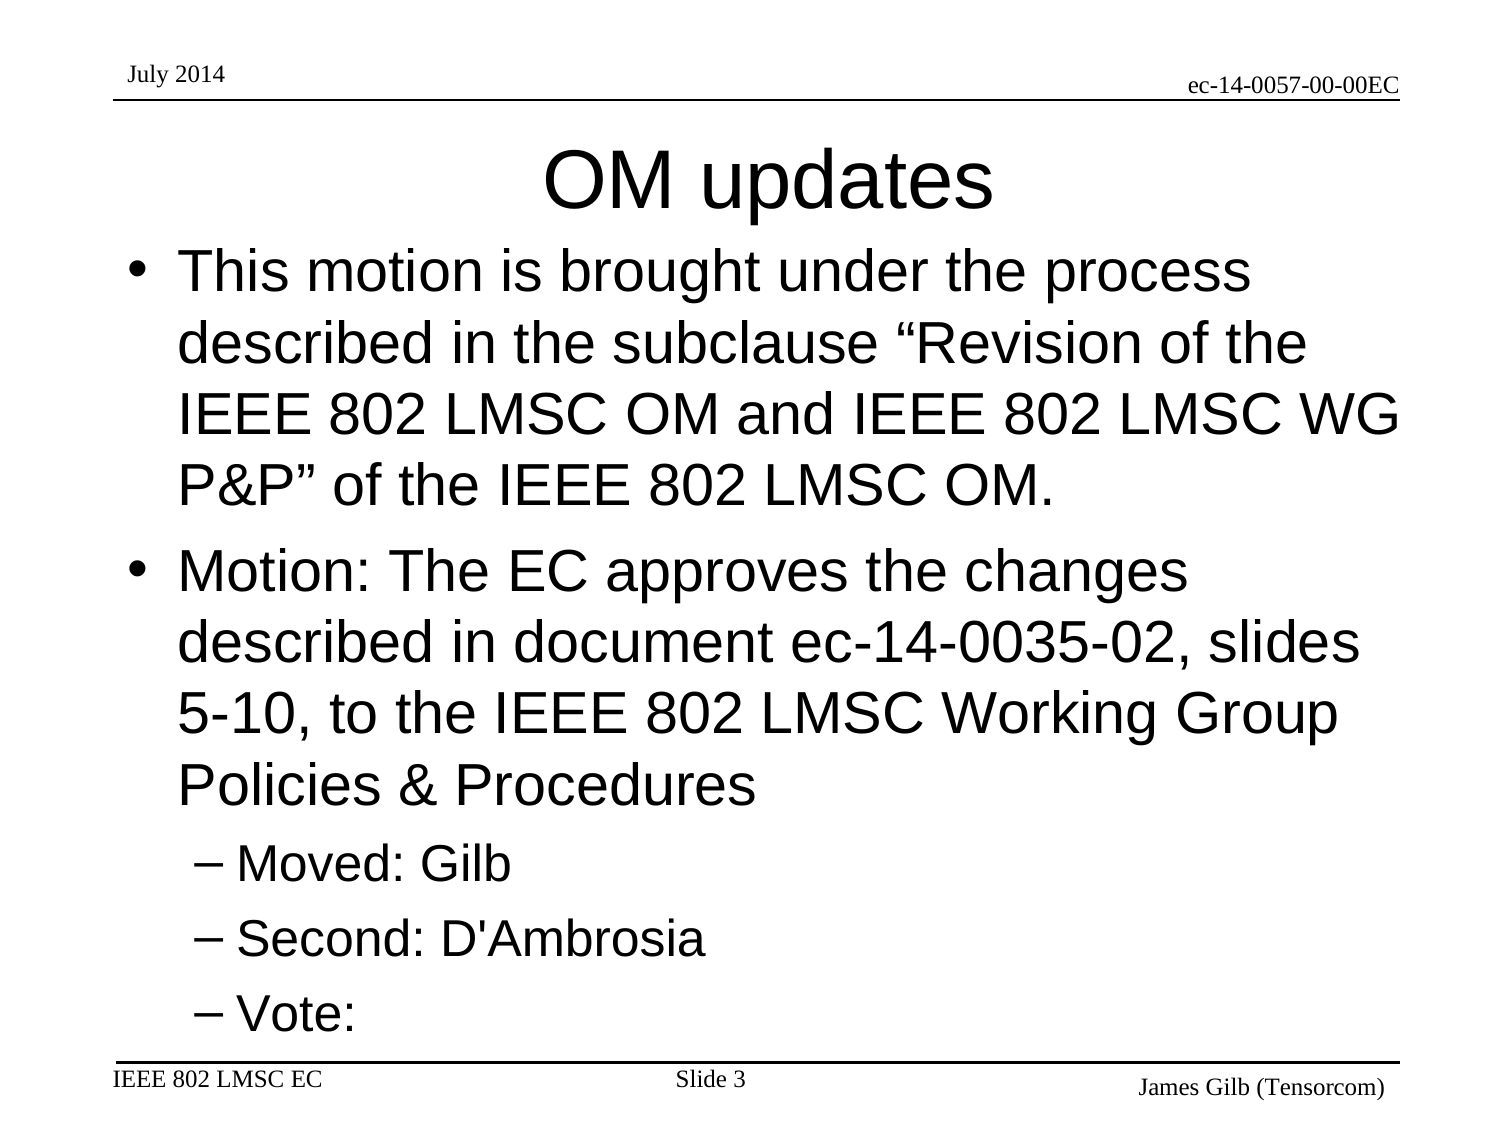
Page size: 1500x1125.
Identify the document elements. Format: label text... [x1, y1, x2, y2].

list This motion is brought under the process described in the subclause “Revision of the IEEE 802 LMSC OM and IEEE 802 LMSC WG P&P” of the IEEE 802 LMSC OM. Motion: The EC approves the changes described in document ec-14-0035-02, slides 5-10, to the IEEE 802 LMSC Working Group Policies & Procedures Moved: Gilb Second: D'Ambrosia Vote: [112, 224, 1426, 1051]
title OM updates [112, 112, 1426, 224]
